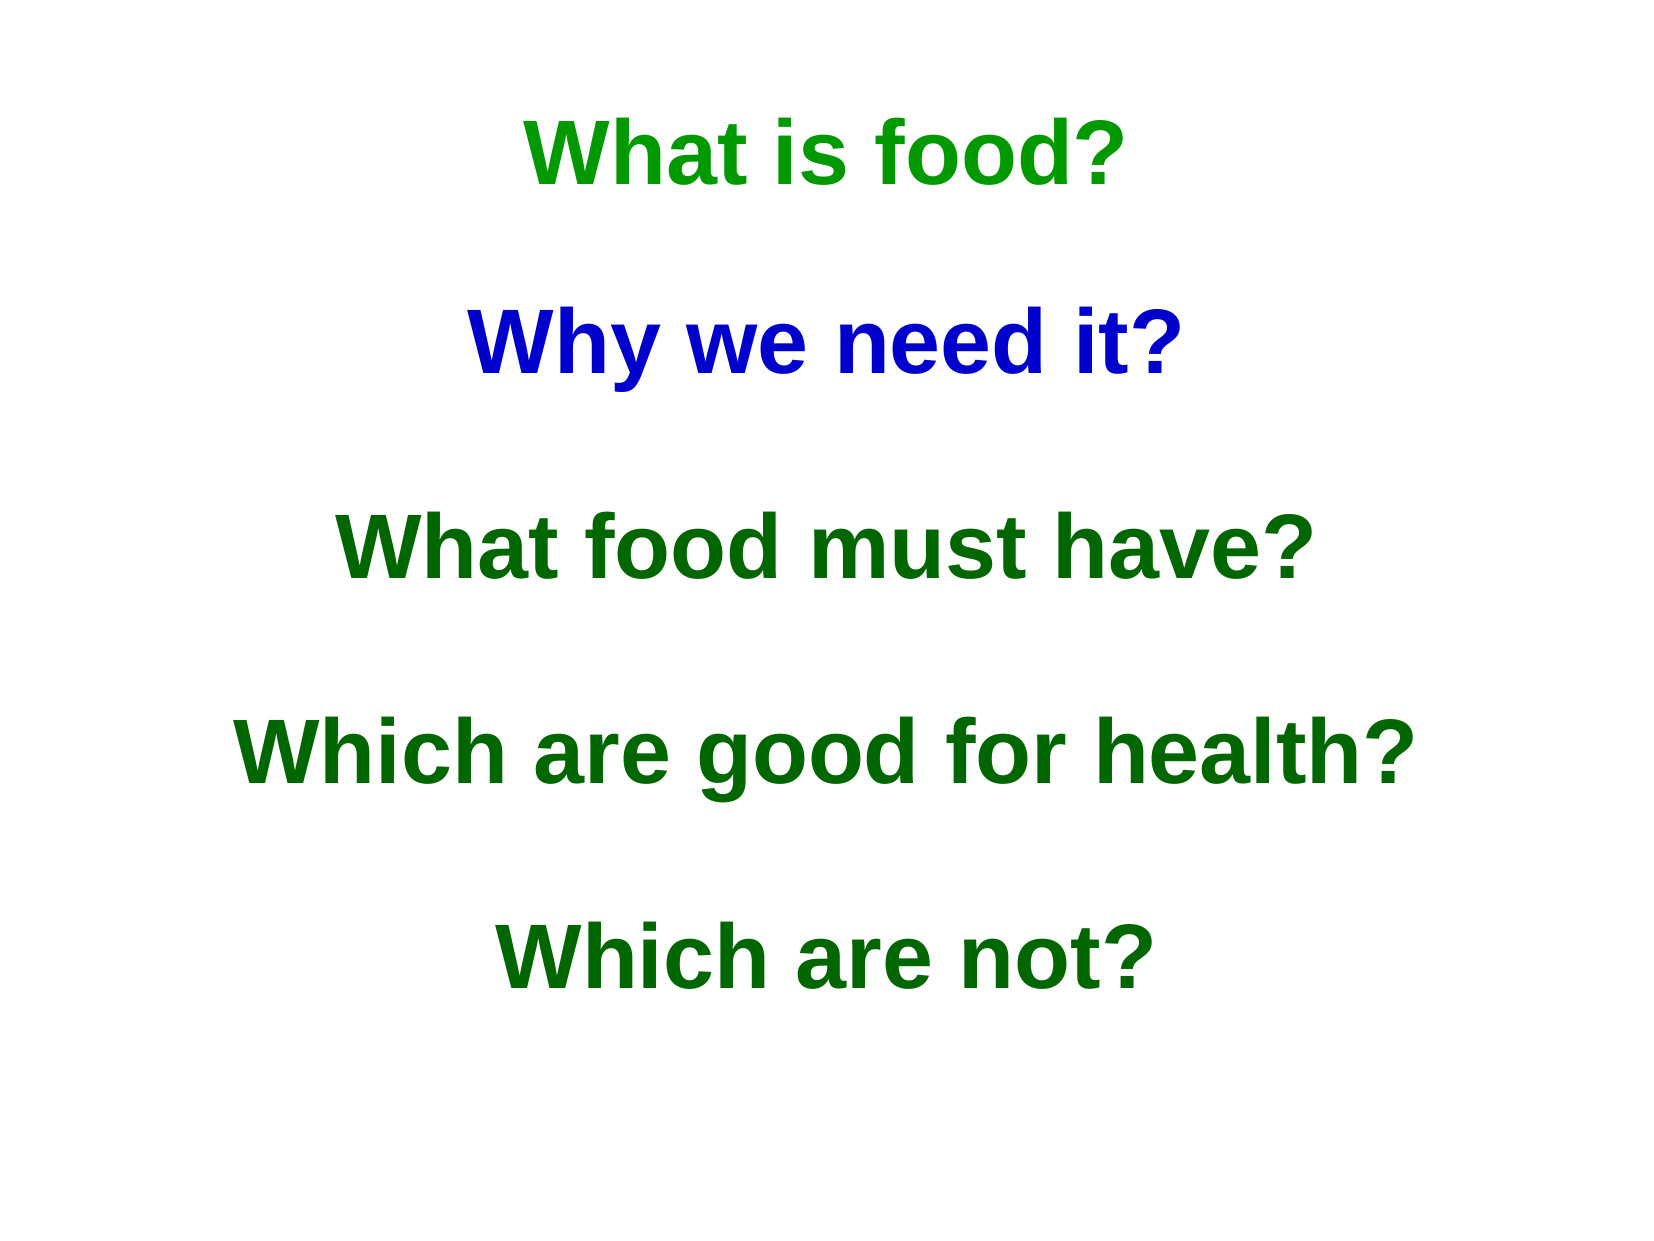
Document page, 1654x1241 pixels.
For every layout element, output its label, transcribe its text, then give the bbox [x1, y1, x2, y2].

subtitle Why we need it? What food must have? Which are good for health? Which are not? [82, 290, 1571, 1010]
title What is food? [82, 49, 1571, 257]
